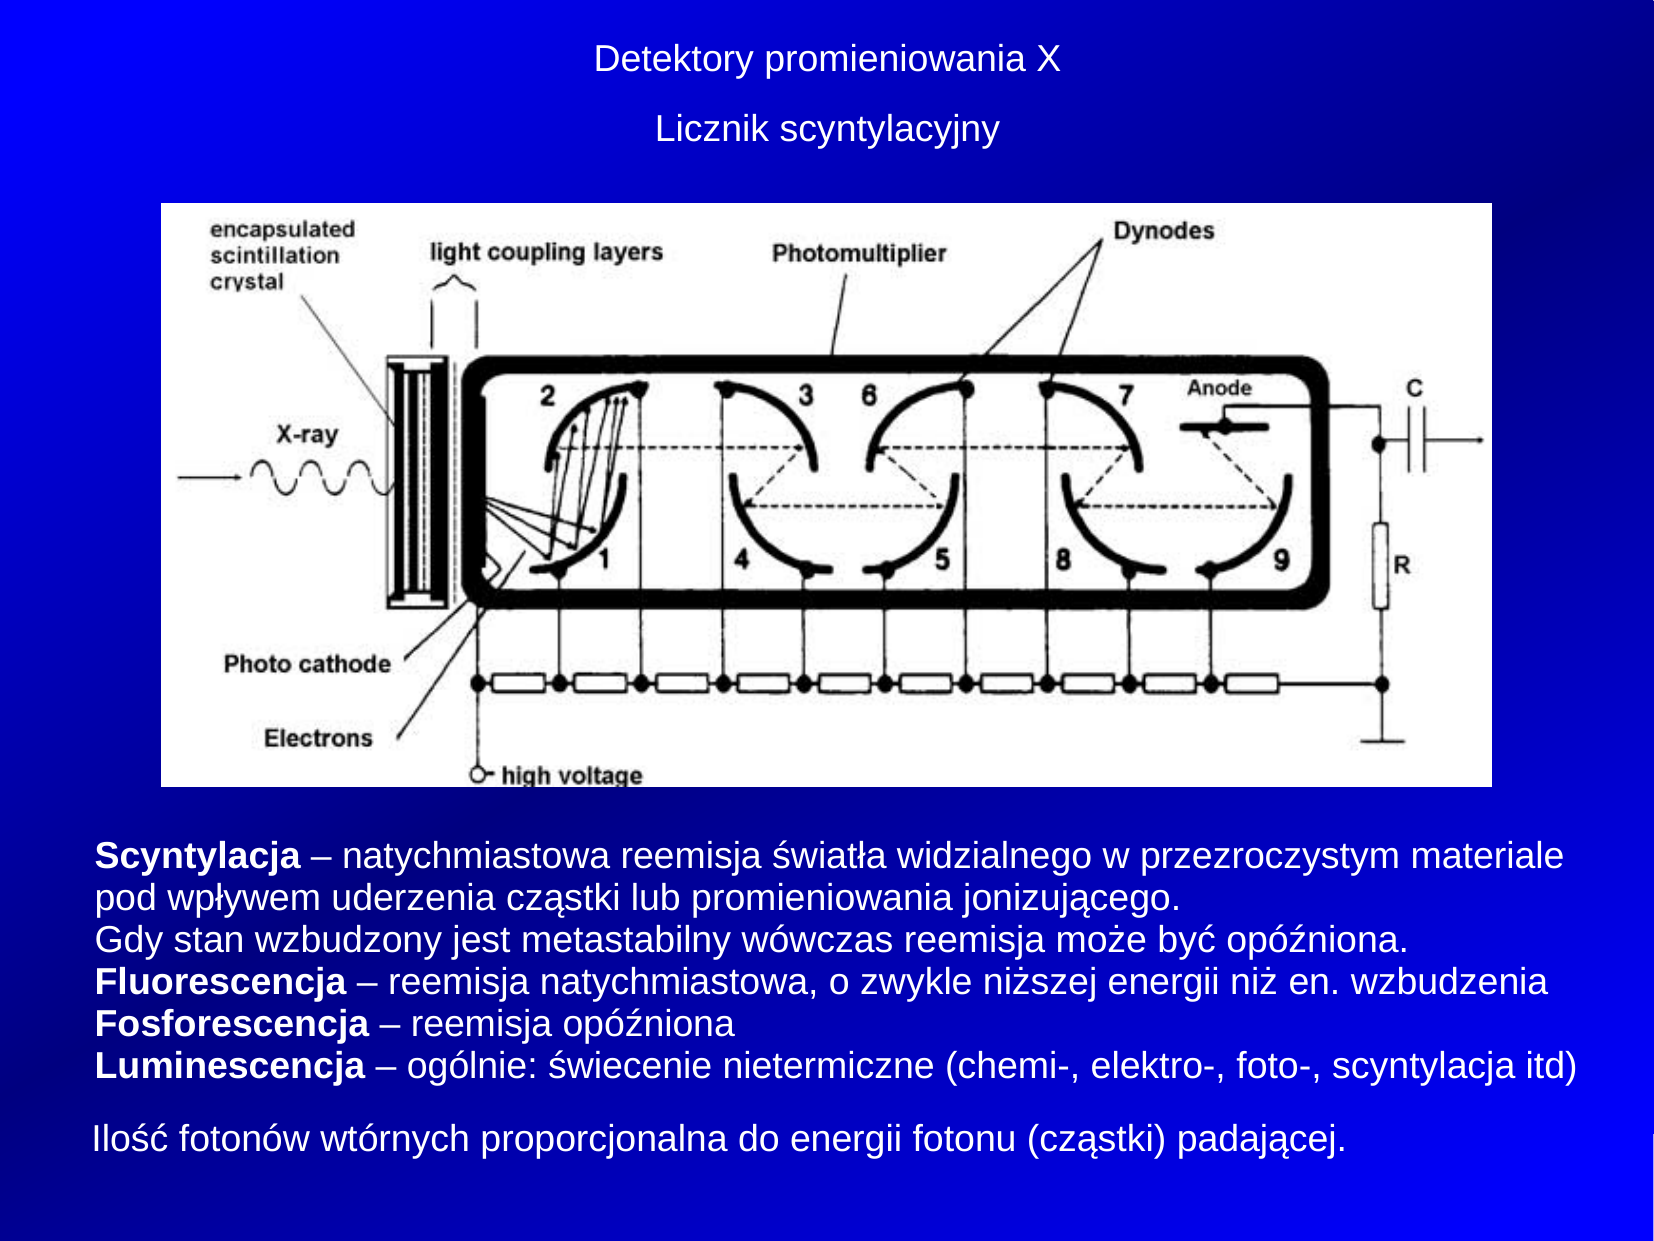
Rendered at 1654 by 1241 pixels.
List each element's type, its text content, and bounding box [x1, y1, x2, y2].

text_box Licznik scyntylacyjny [640, 100, 1016, 158]
text_box Detektory promieniowania X [578, 29, 1077, 87]
picture [161, 203, 1492, 787]
text_box Scyntylacja – natychmiastowa reemisja światła widzialnego w przezroczystym materiale pod wpływem uderzenia cząstki lub promieniowania jonizującego. Gdy stan wzbudzony jest metastabilny wówczas reemisja może być opóźniona. Fluorescencja – reemisja natychmiastowa, o zwykle niższej energii niż en. wzbudzenia Fosforescencja – reemisja opóźniona Luminescencja – ogólnie: świecenie nietermiczne (chemi-, elektro-, foto-, scyntylacja itd) [79, 826, 1594, 1094]
text_box Ilość fotonów wtórnych proporcjonalna do energii fotonu (cząstki) padającej. [76, 1110, 1363, 1168]
